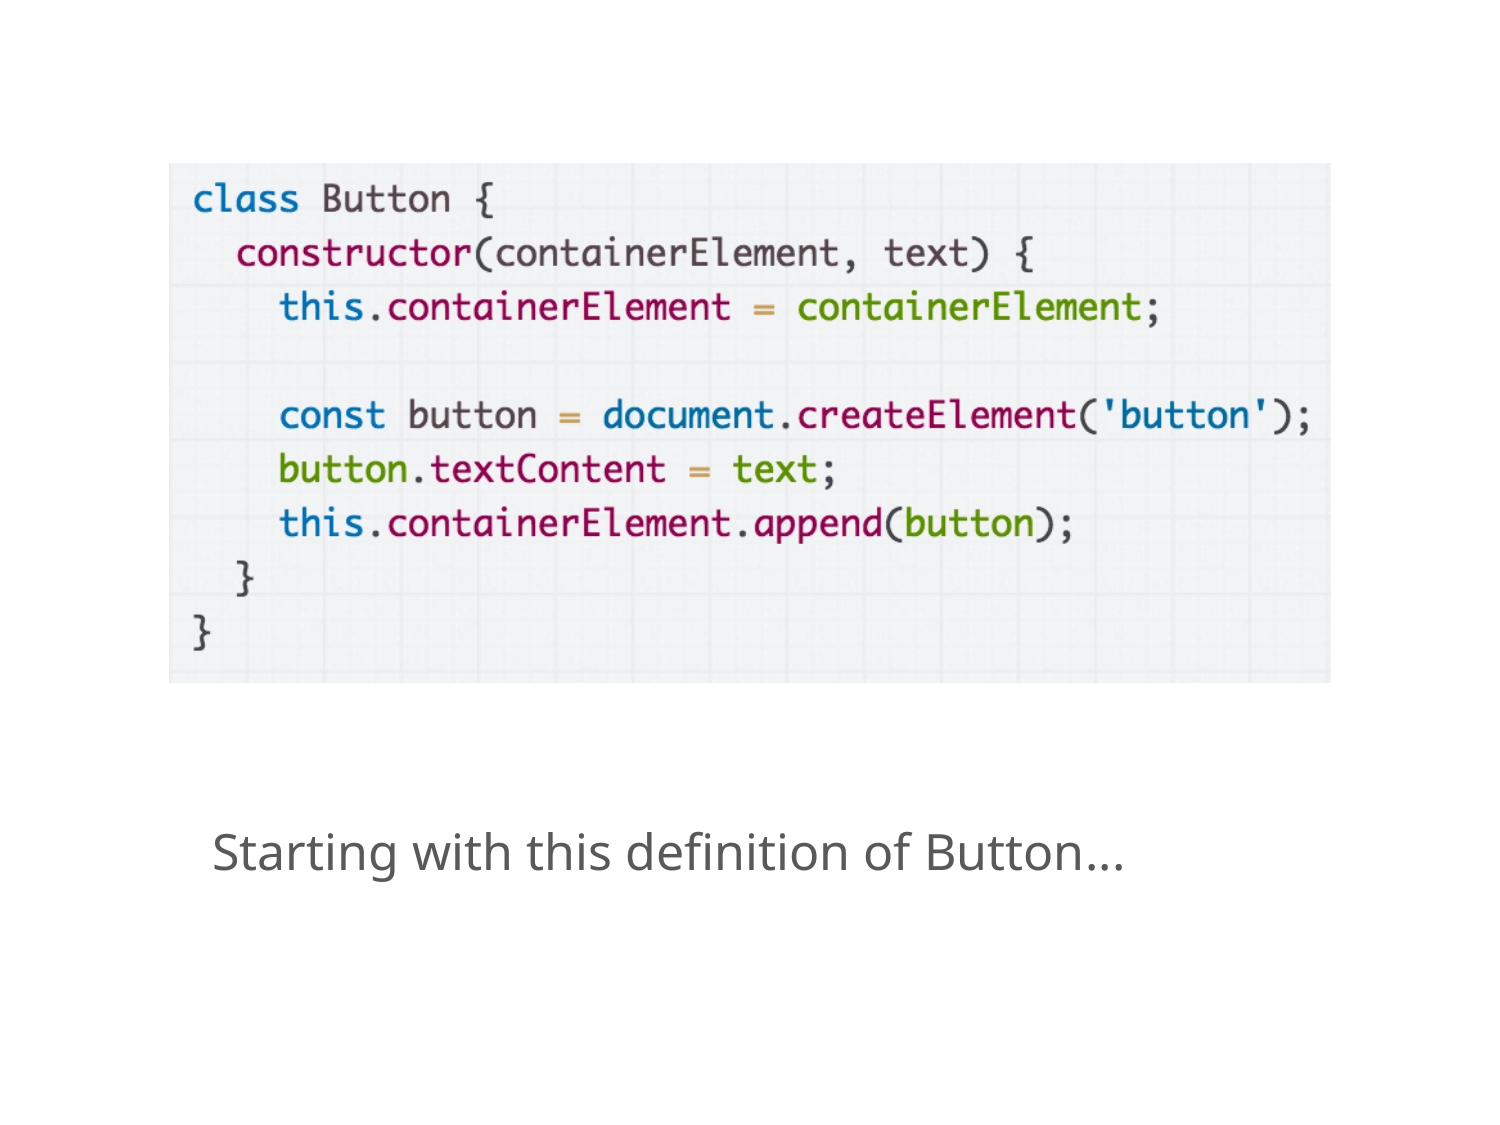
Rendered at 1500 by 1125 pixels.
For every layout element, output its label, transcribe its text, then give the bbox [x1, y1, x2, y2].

list Starting with this definition of Button... [197, 796, 1303, 989]
picture [169, 163, 1331, 683]
